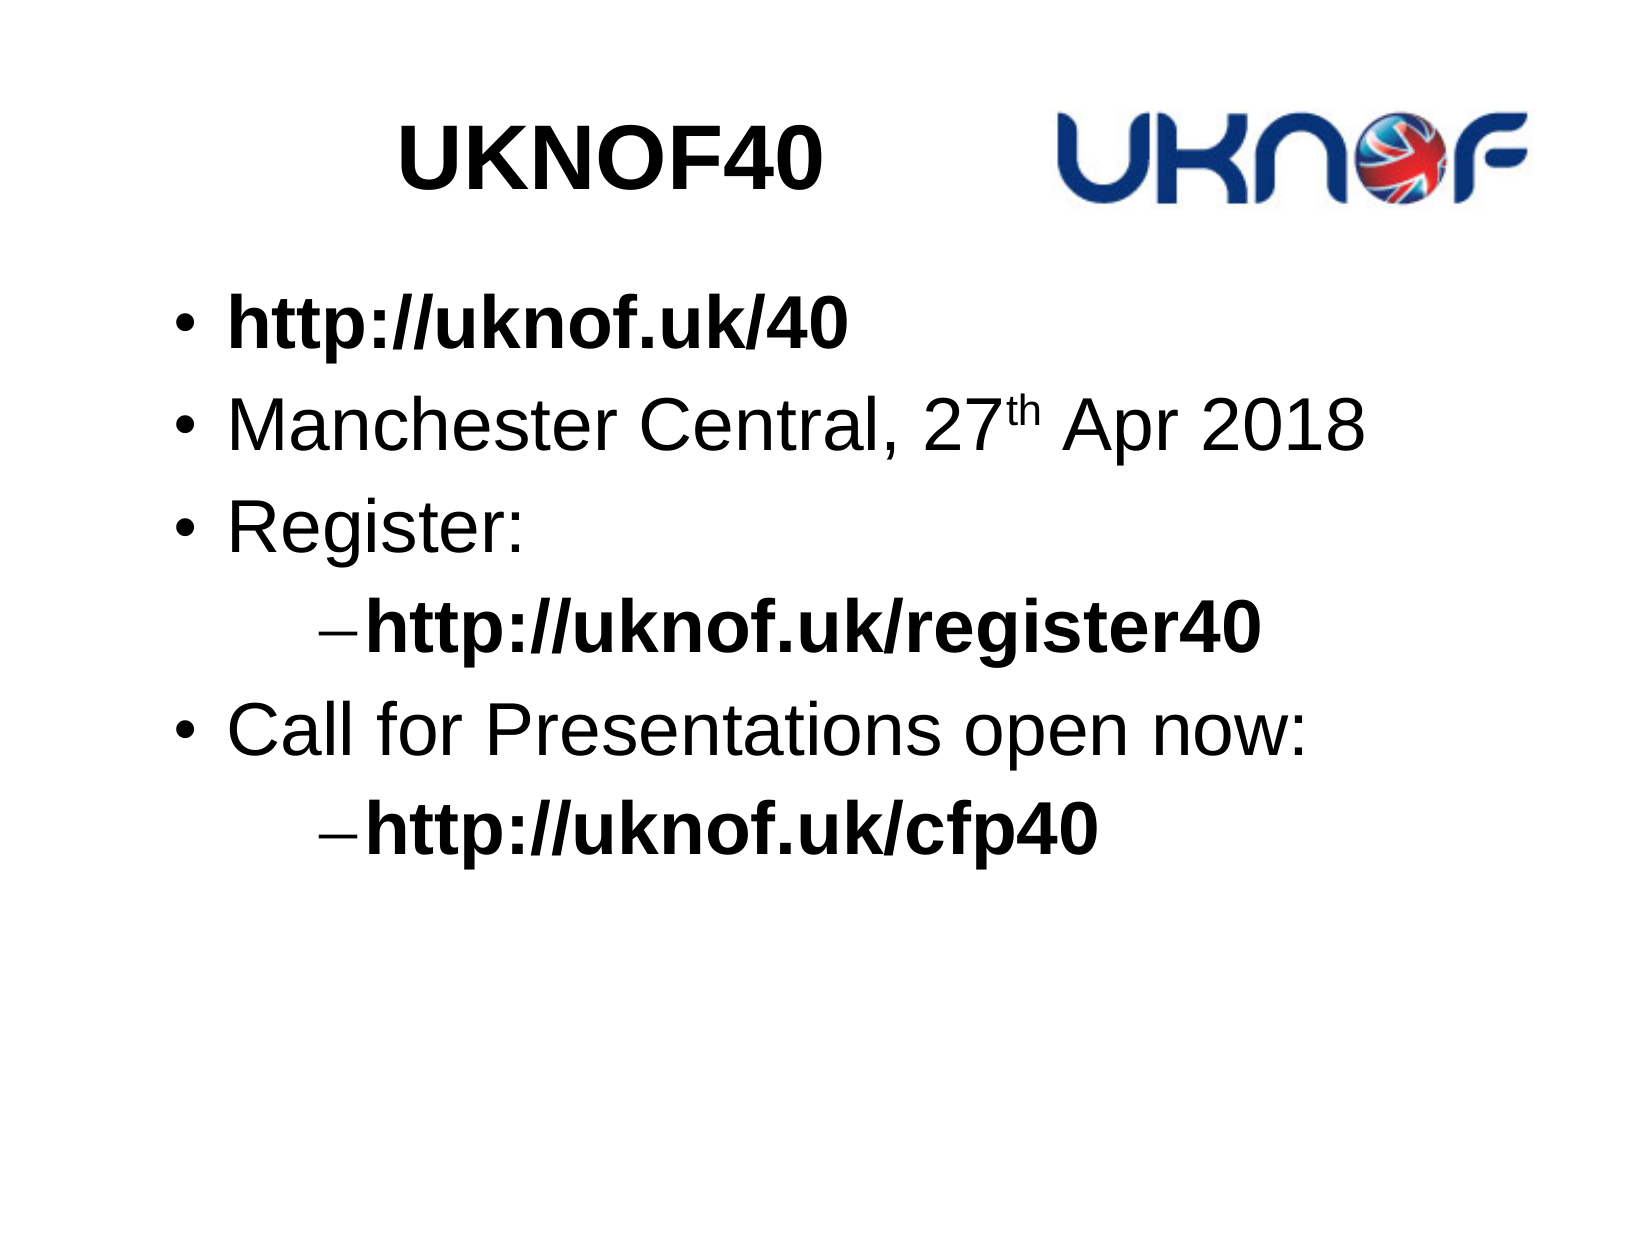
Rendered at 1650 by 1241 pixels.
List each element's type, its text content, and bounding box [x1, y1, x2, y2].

list http://uknof.uk/40 Manchester Central, 27th Apr 2018 Register: http://uknof.uk/register40 Call for Presentations open now: http://uknof.uk/cfp40 [112, 280, 1515, 1013]
title UKNOF40 [123, 55, 1100, 262]
picture [1100, 93, 1536, 225]
